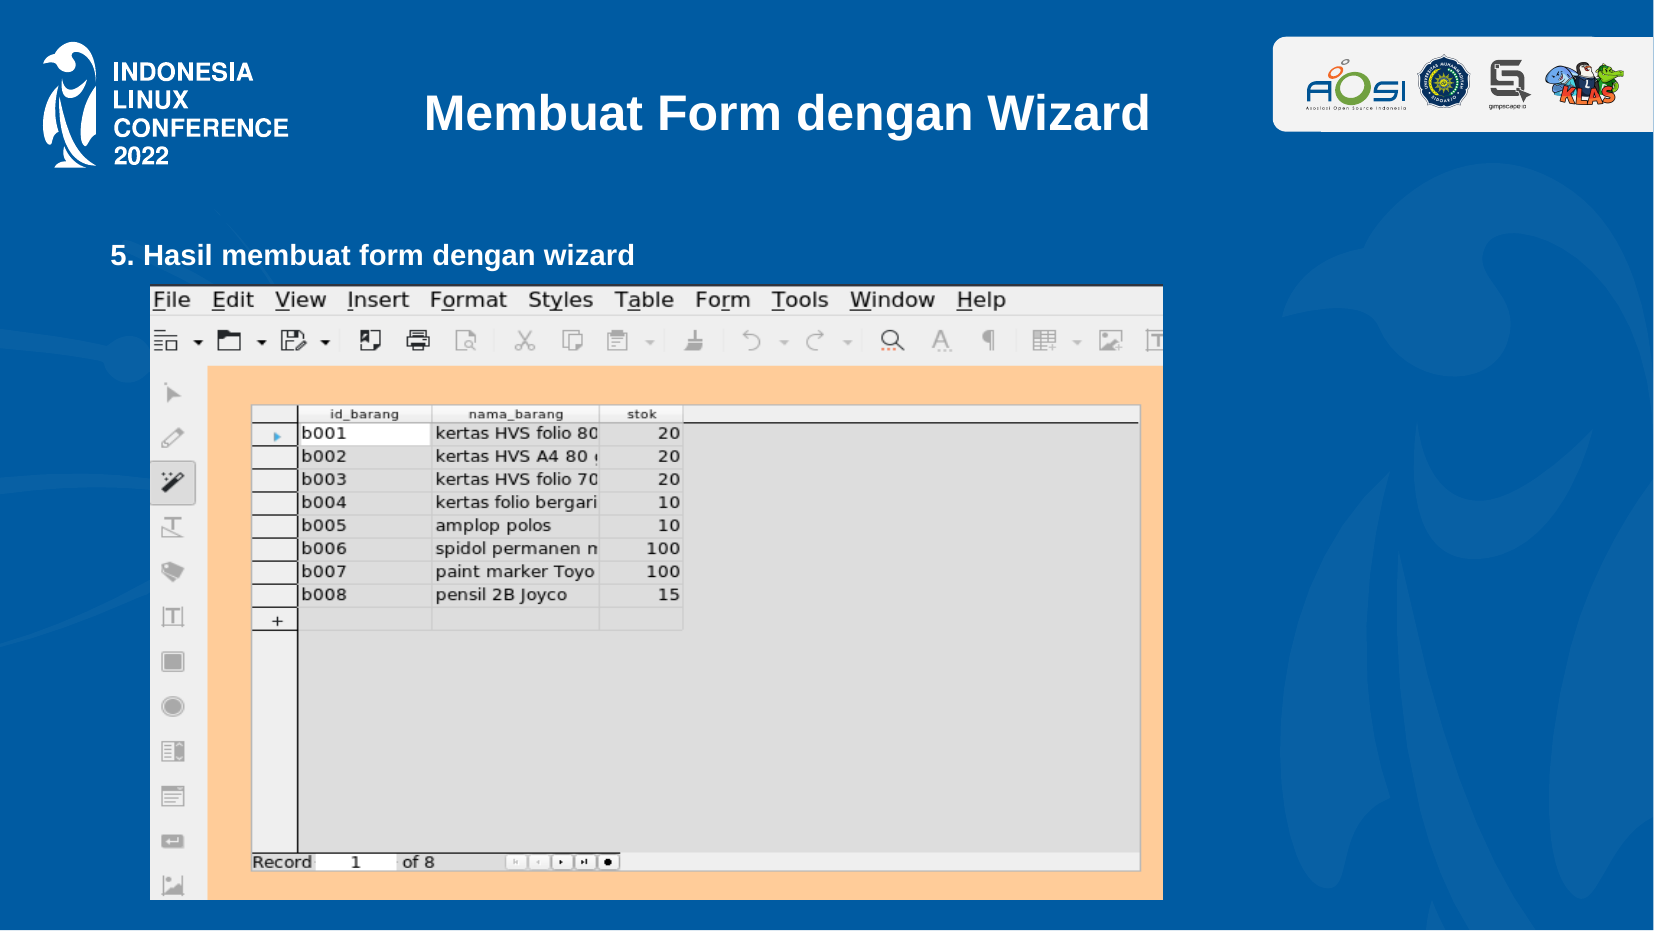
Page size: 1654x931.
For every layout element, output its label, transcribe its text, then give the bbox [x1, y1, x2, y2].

picture [150, 284, 1163, 901]
title Membuat Form dengan Wizard [75, 85, 1501, 226]
picture [1545, 62, 1624, 105]
text_box 5. Hasil membuat form dengan wizard [75, 239, 751, 301]
picture [1417, 54, 1471, 85]
